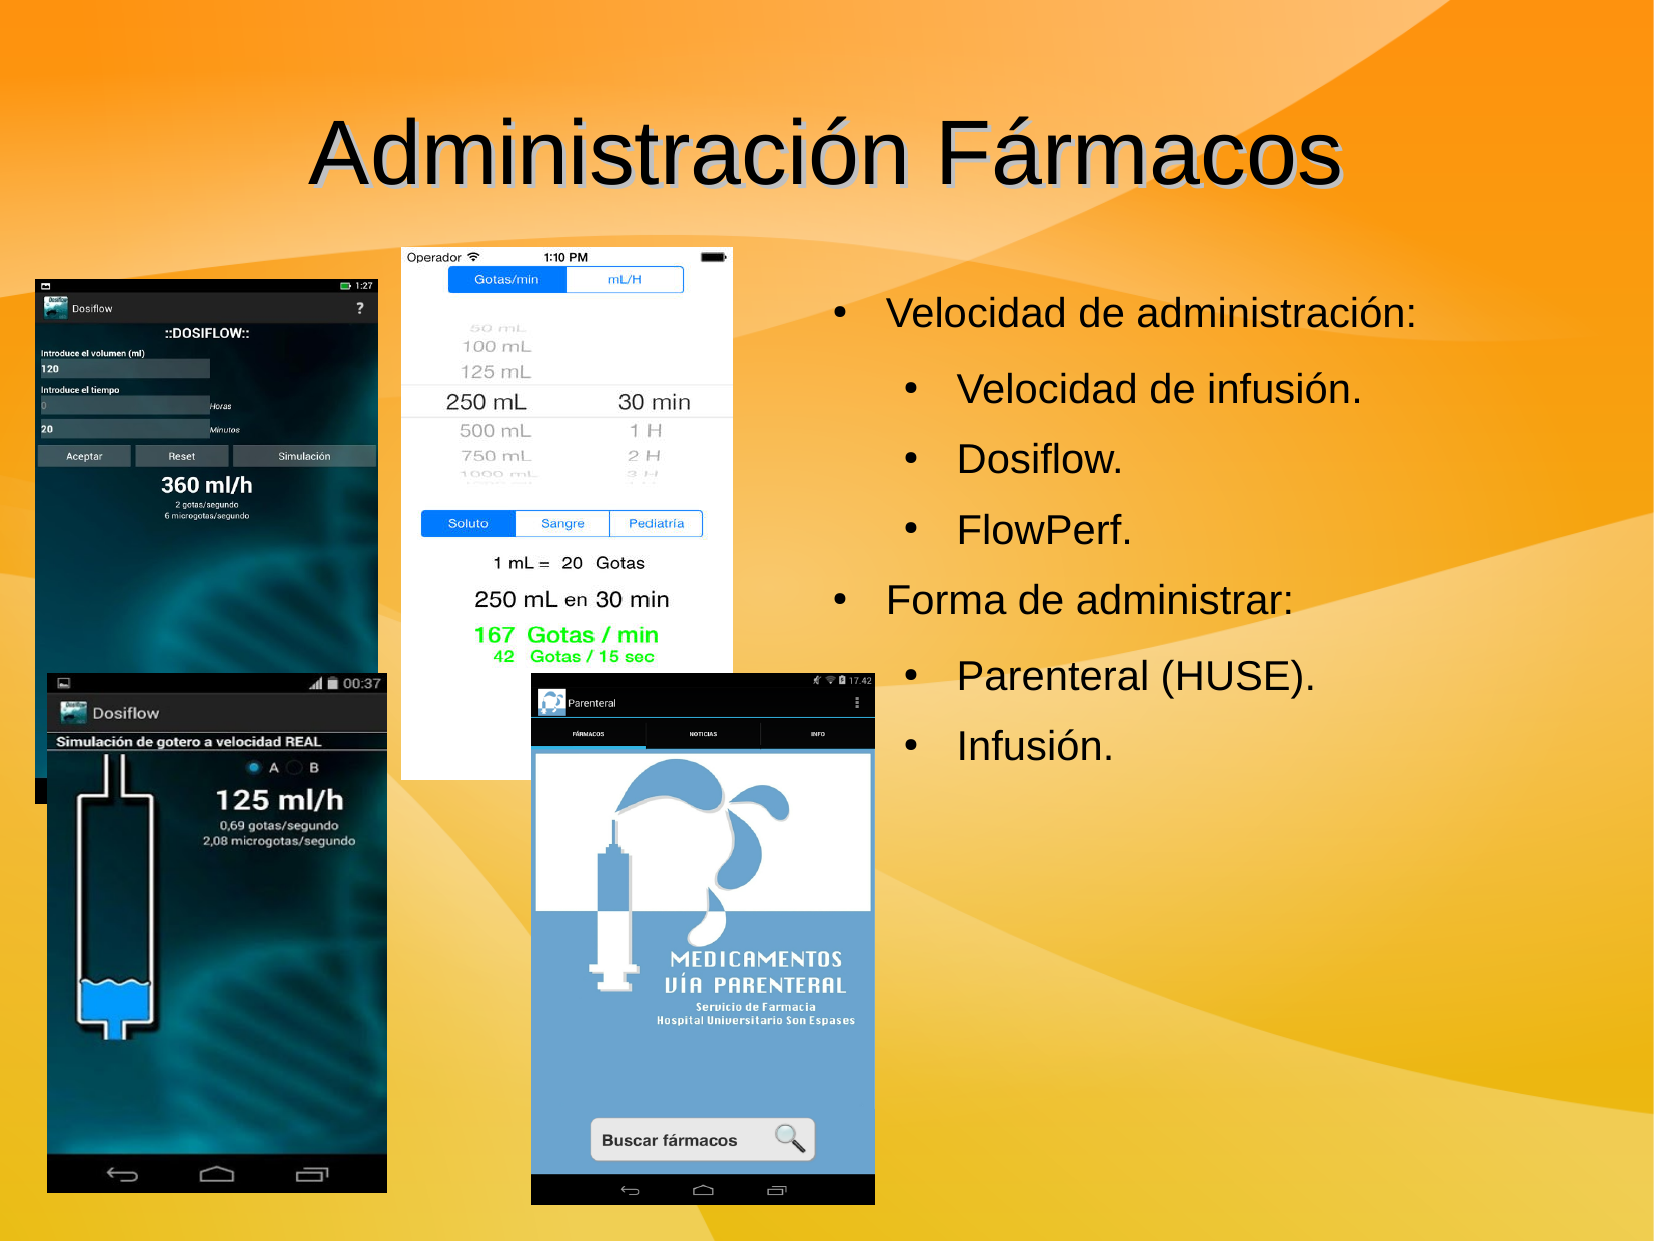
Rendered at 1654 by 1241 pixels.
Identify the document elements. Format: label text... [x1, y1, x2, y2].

list Velocidad de administración: Velocidad de infusión. Dosiflow. FlowPerf. Forma de administrar: Parenteral (HUSE). Infusión. [814, 290, 1571, 1109]
title Administración Fármacos [82, 49, 1571, 257]
picture [0, 0, 1654, 1241]
